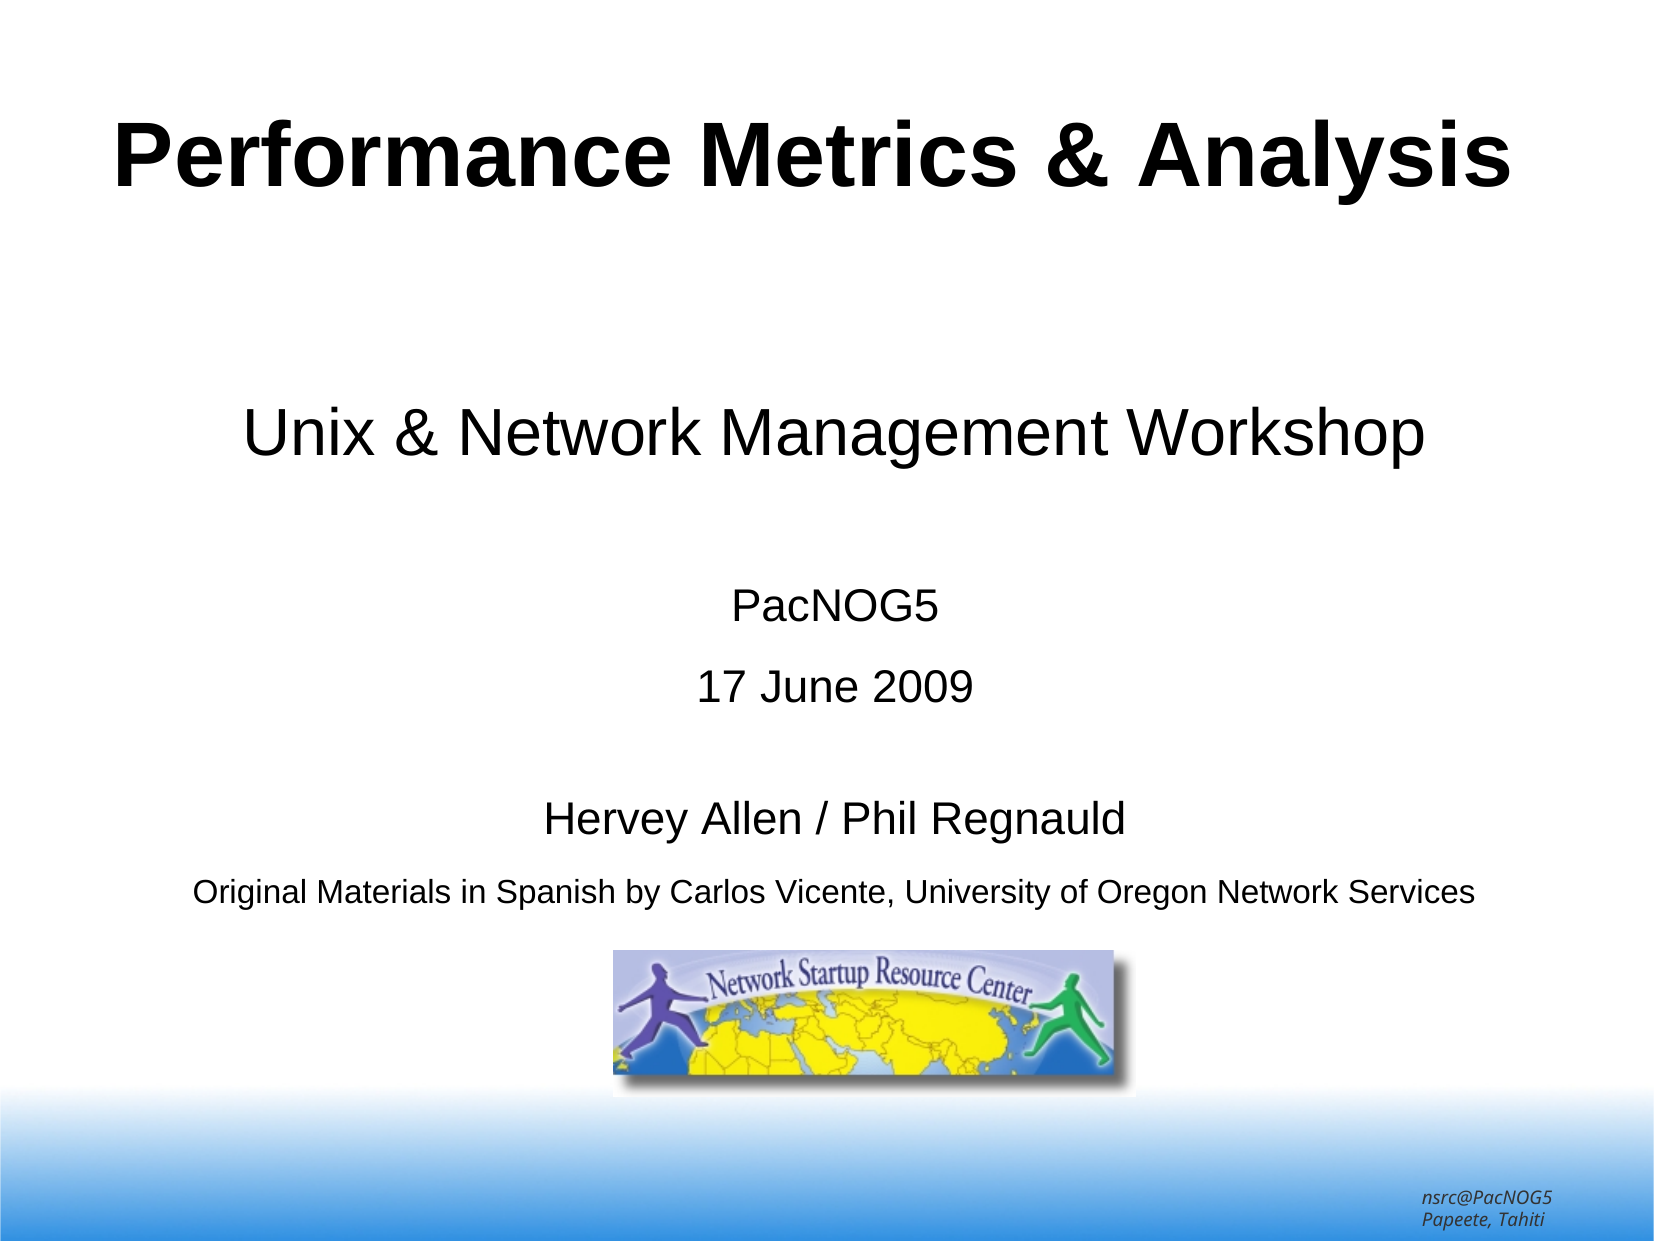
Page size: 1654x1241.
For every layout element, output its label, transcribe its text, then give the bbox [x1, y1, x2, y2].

picture [0, 950, 1654, 1241]
list Unix & Network Management Workshop PacNOG5 17 June 2009 Hervey Allen / Phil Regnauld Original Materials in Spanish by Carlos Vicente, University of Oregon Network Services [82, 290, 1571, 1073]
title Performance Metrics & Analysis [82, 38, 1571, 268]
